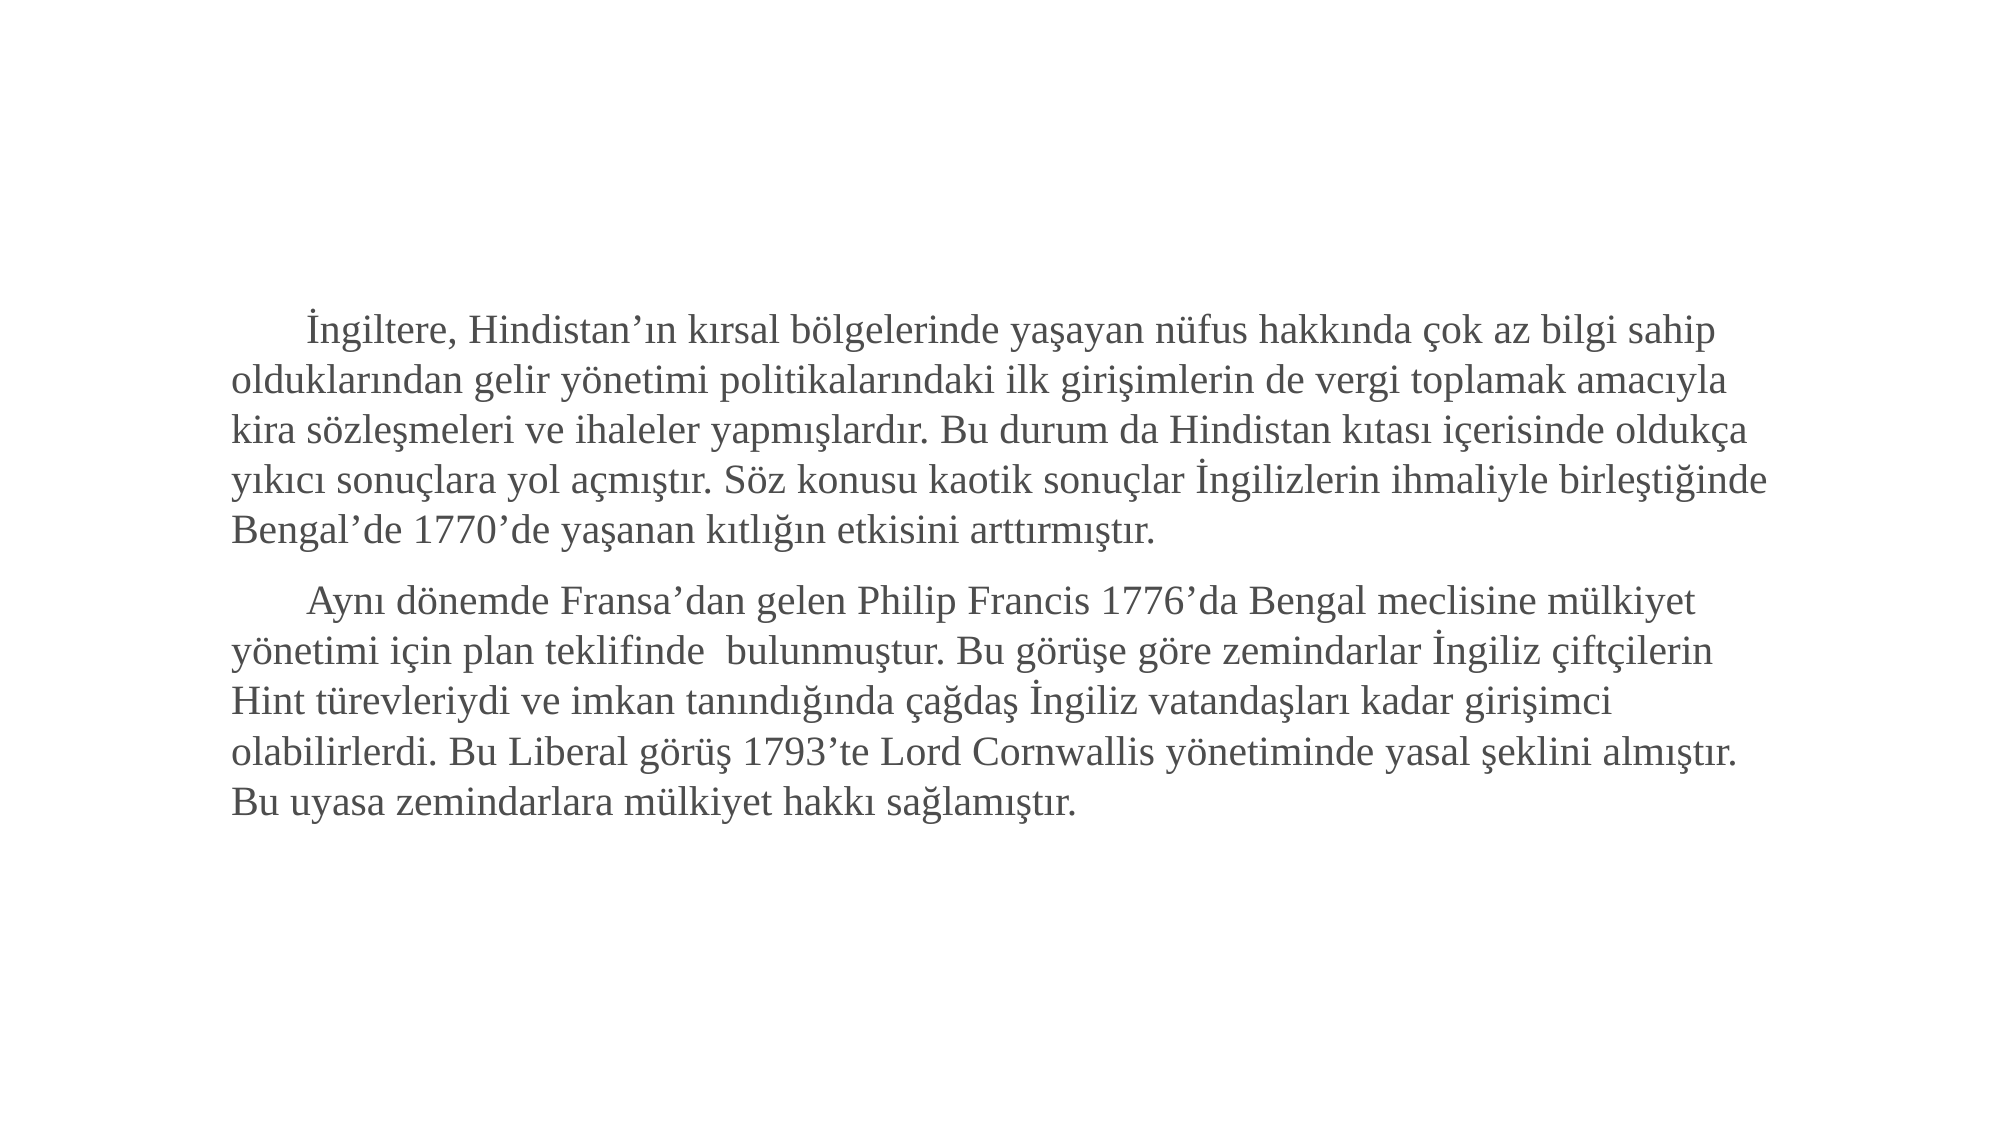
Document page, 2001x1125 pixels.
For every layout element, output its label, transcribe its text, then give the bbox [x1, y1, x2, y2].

list İngiltere, Hindistan’ın kırsal bölgelerinde yaşayan nüfus hakkında çok az bilgi sahip olduklarından gelir yönetimi politikalarındaki ilk girişimlerin de vergi toplamak amacıyla kira sözleşmeleri ve ihaleler yapmışlardır. Bu durum da Hindistan kıtası içerisinde oldukça yıkıcı sonuçlara yol açmıştır. Söz konusu kaotik sonuçlar İngilizlerin ihmaliyle birleştiğinde Bengal’de 1770’de yaşanan kıtlığın etkisini arttırmıştır. Aynı dönemde Fransa’dan gelen Philip Francis 1776’da Bengal meclisine mülkiyet yönetimi için plan teklifinde bulunmuştur. Bu görüşe göre zemindarlar İngiliz çiftçilerin Hint türevleriydi ve imkan tanındığında çağdaş İngiliz vatandaşları kadar girişimci olabilirlerdi. Bu Liberal görüş 1793’te Lord Cornwallis yönetiminde yasal şeklini almıştır. Bu uyasa zemindarlara mülkiyet hakkı sağlamıştır. [215, 202, 1785, 923]
